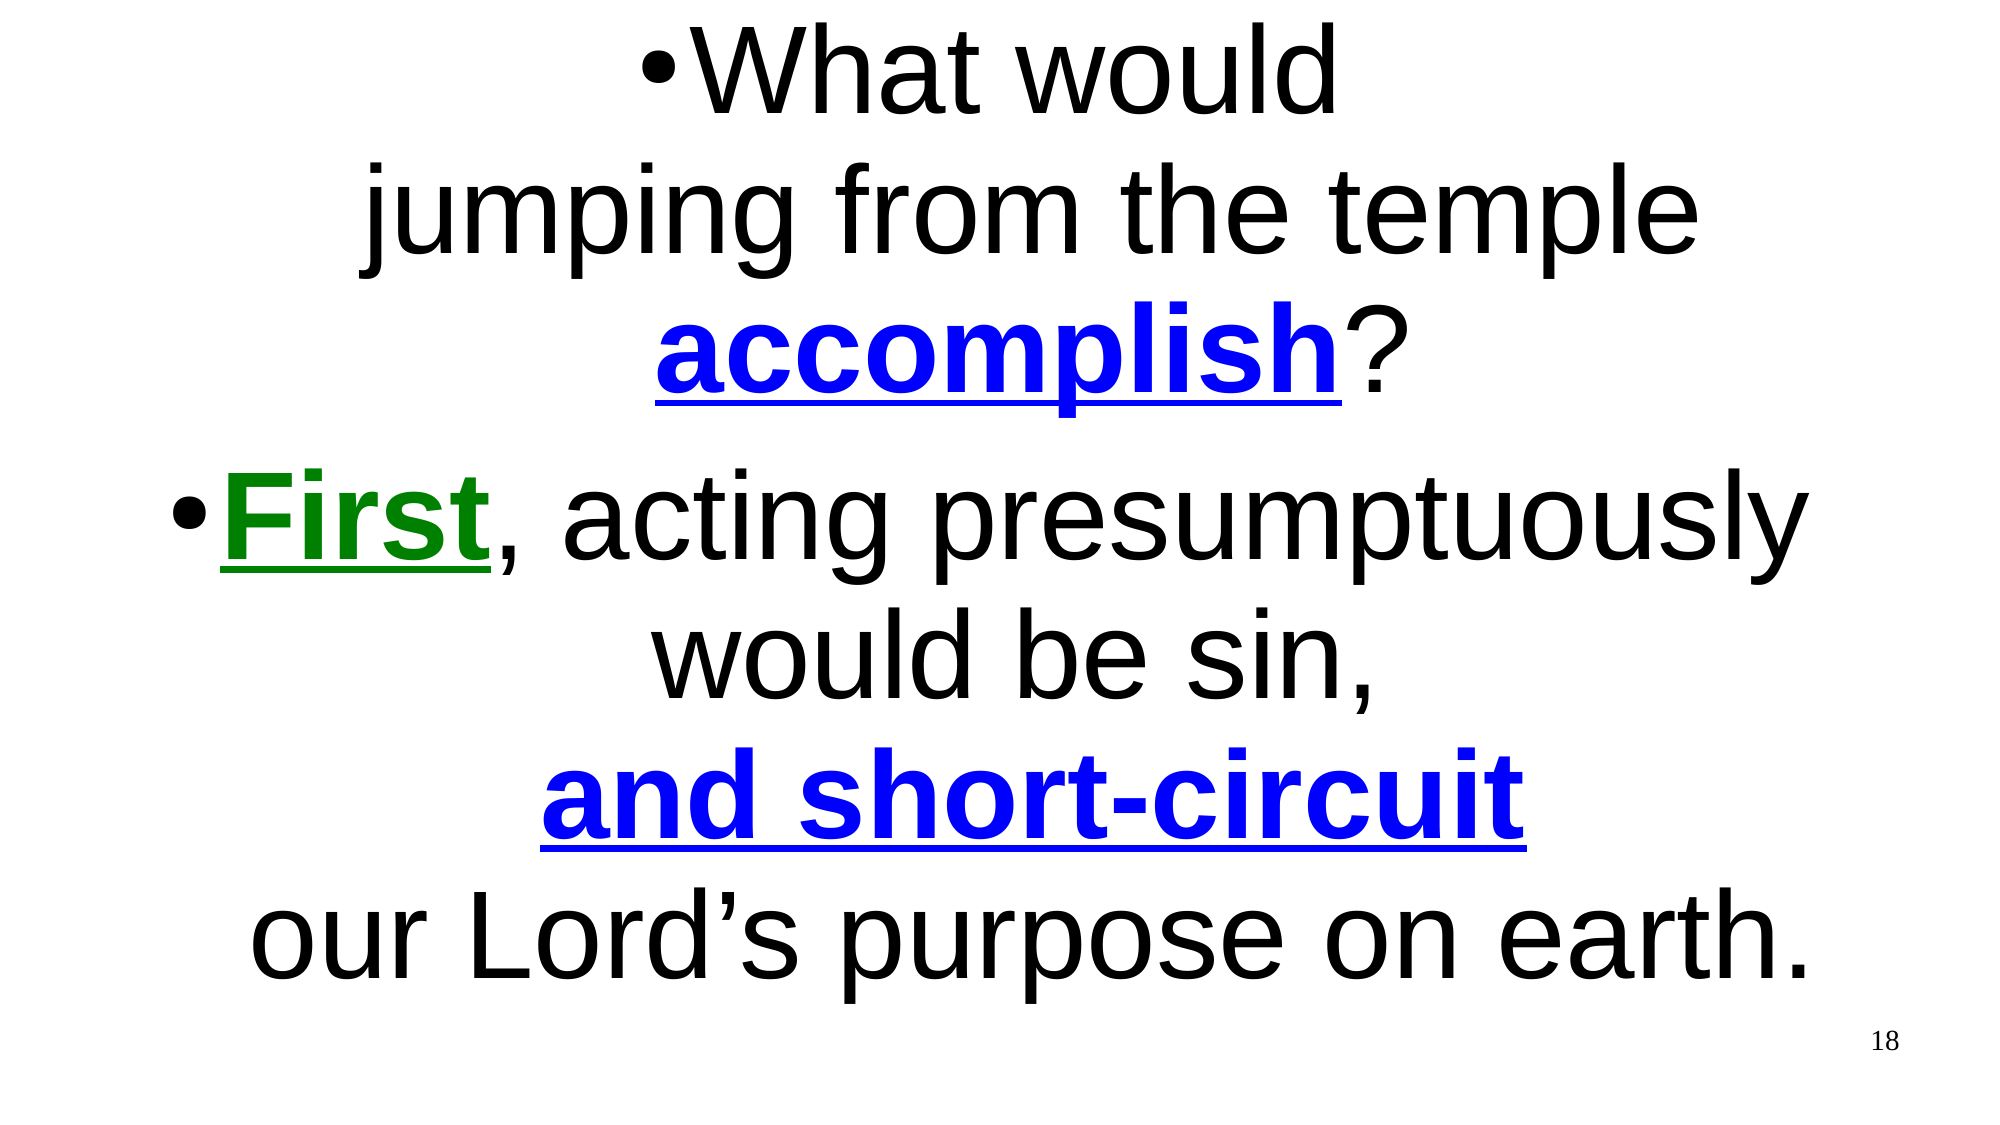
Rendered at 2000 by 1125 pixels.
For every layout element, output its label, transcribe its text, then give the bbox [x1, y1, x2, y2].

list What would jumping from the temple accomplish? First, acting presumptuously would be sin, and short-circuit our Lord’s purpose on earth. [0, 0, 1996, 1123]
